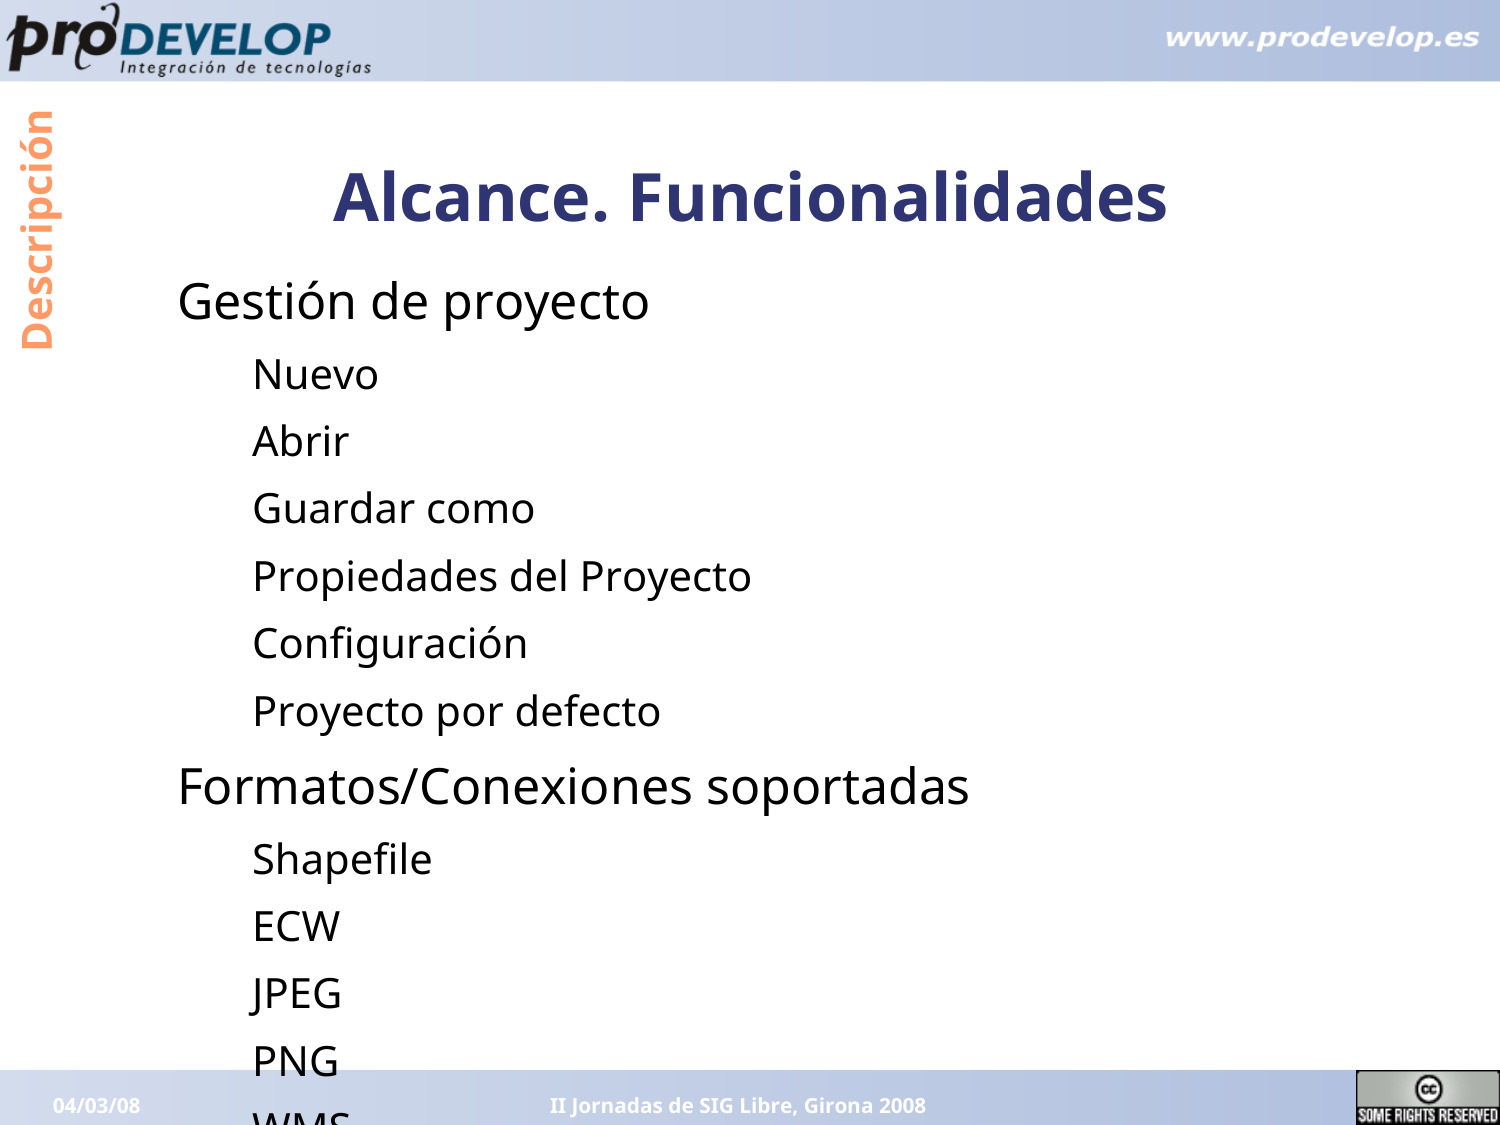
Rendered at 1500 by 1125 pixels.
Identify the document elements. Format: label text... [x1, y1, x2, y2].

title Descripción [0, 76, 71, 384]
picture [0, 0, 1500, 1125]
title Alcance. Funcionalidades [76, 101, 1427, 290]
list Gestión de proyecto Nuevo Abrir Guardar como Propiedades del Proyecto Configuración Proyecto por defecto Formatos/Conexiones soportadas Shapefile ECW JPEG PNG WMS [177, 265, 1418, 1052]
